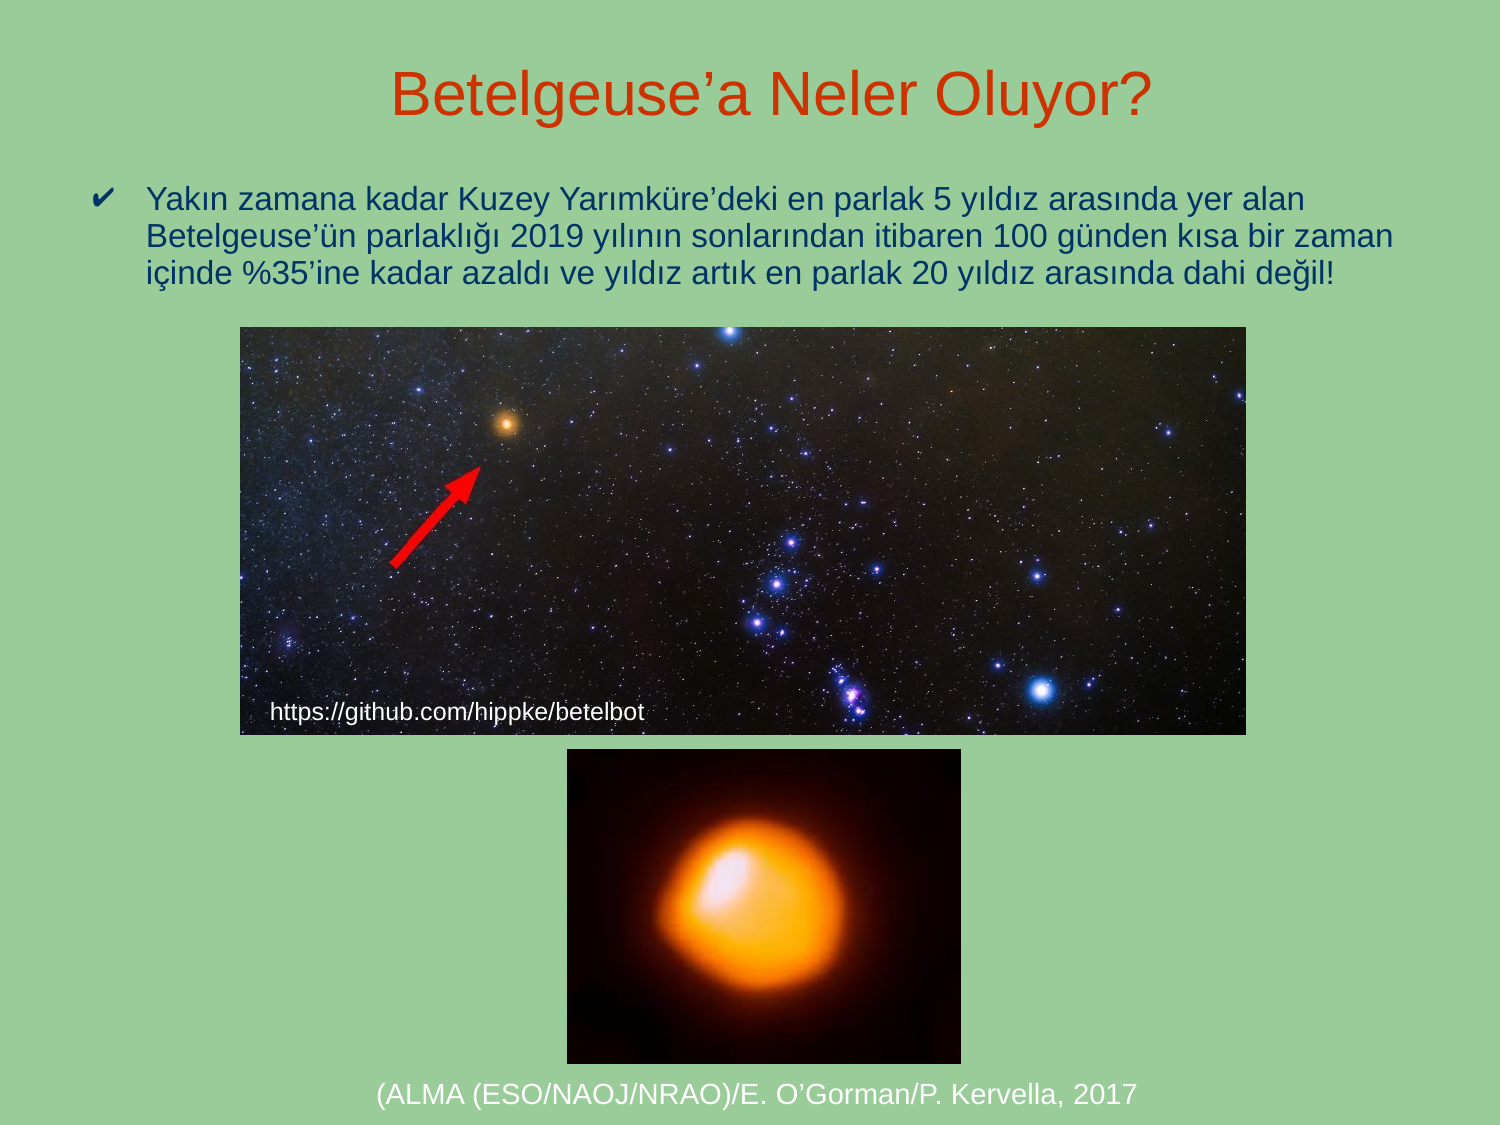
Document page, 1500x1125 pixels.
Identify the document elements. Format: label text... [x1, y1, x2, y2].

text_box (ALMA (ESO/NAOJ/NRAO)/E. O’Gorman/P. Kervella, 2017 [345, 1070, 1171, 1119]
picture [240, 327, 1246, 736]
text_box https://github.com/hippke/betelbot [255, 690, 751, 733]
picture [567, 749, 961, 1064]
list Yakın zamana kadar Kuzey Yarımküre’deki en parlak 5 yıldız arasında yer alan Betelgeuse’ün parlaklığı 2019 yılının sonlarından itibaren 100 günden kısa bir zaman içinde %35’ine kadar azaldı ve yıldız artık en parlak 20 yıldız arasında dahi değil! [75, 180, 1425, 300]
title Betelgeuse’a Neler Oluyor? [135, 22, 1410, 165]
